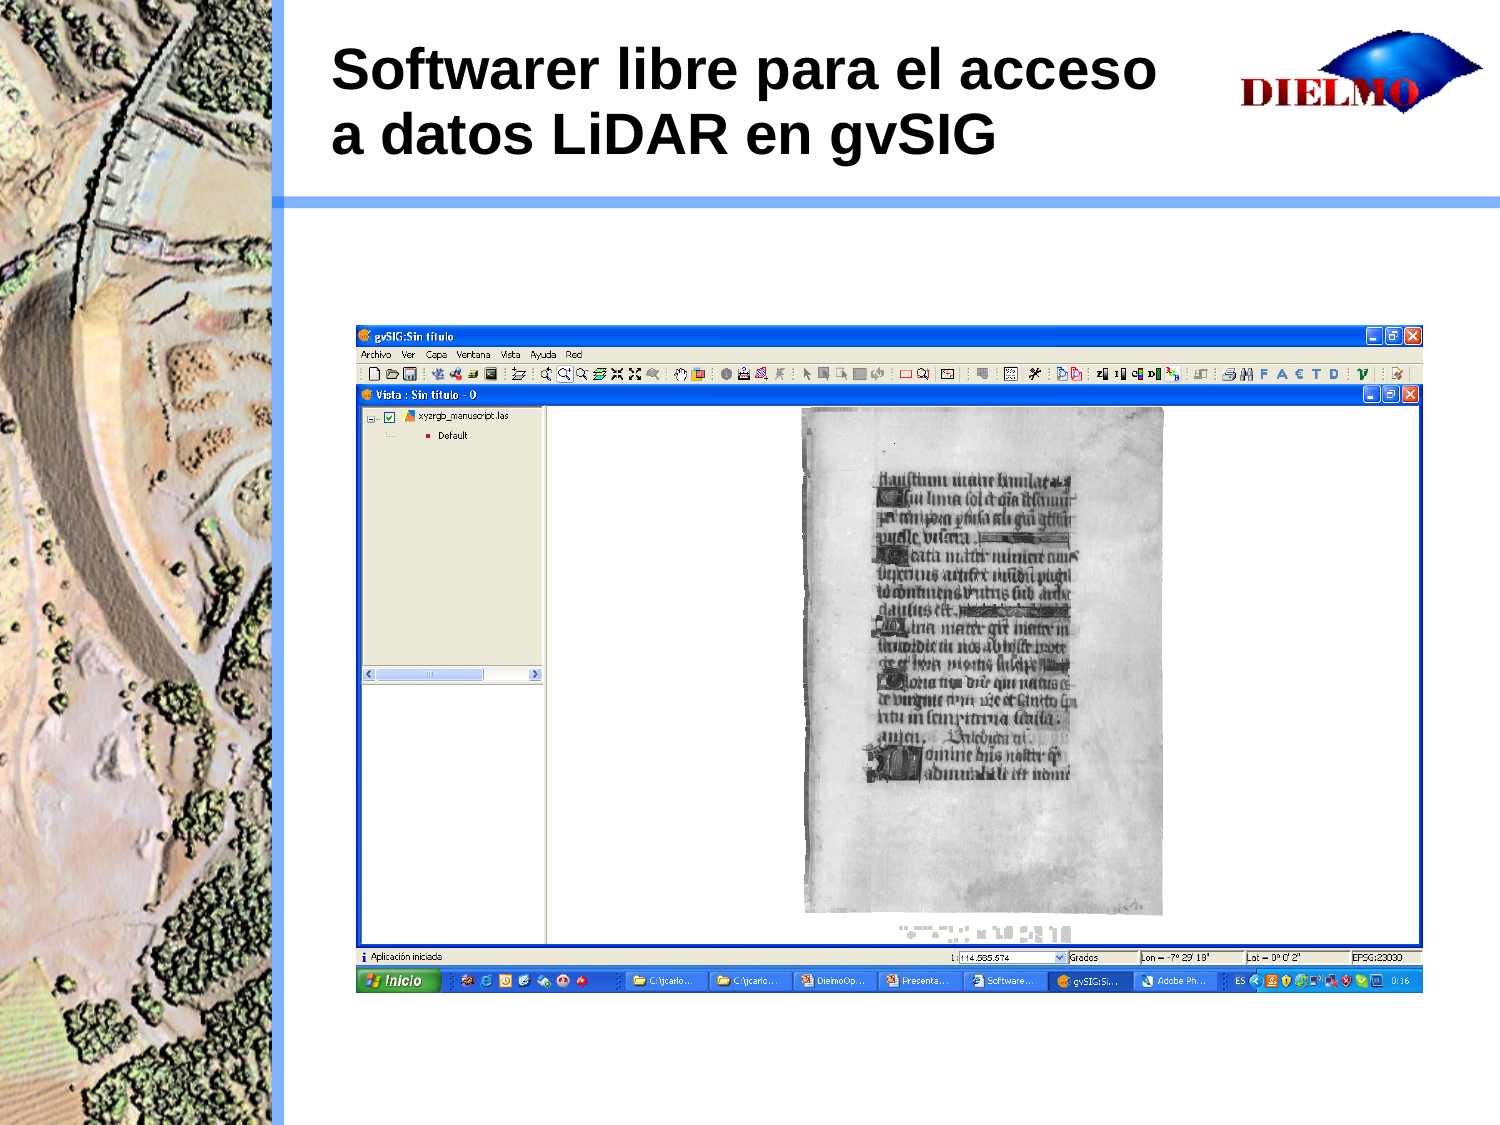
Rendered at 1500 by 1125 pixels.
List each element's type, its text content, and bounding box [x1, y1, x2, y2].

picture [1241, 30, 1483, 114]
picture [356, 325, 1423, 993]
picture [0, 0, 271, 1125]
title Softwarer libre para el acceso a datos LiDAR en gvSIG [331, 28, 1231, 239]
